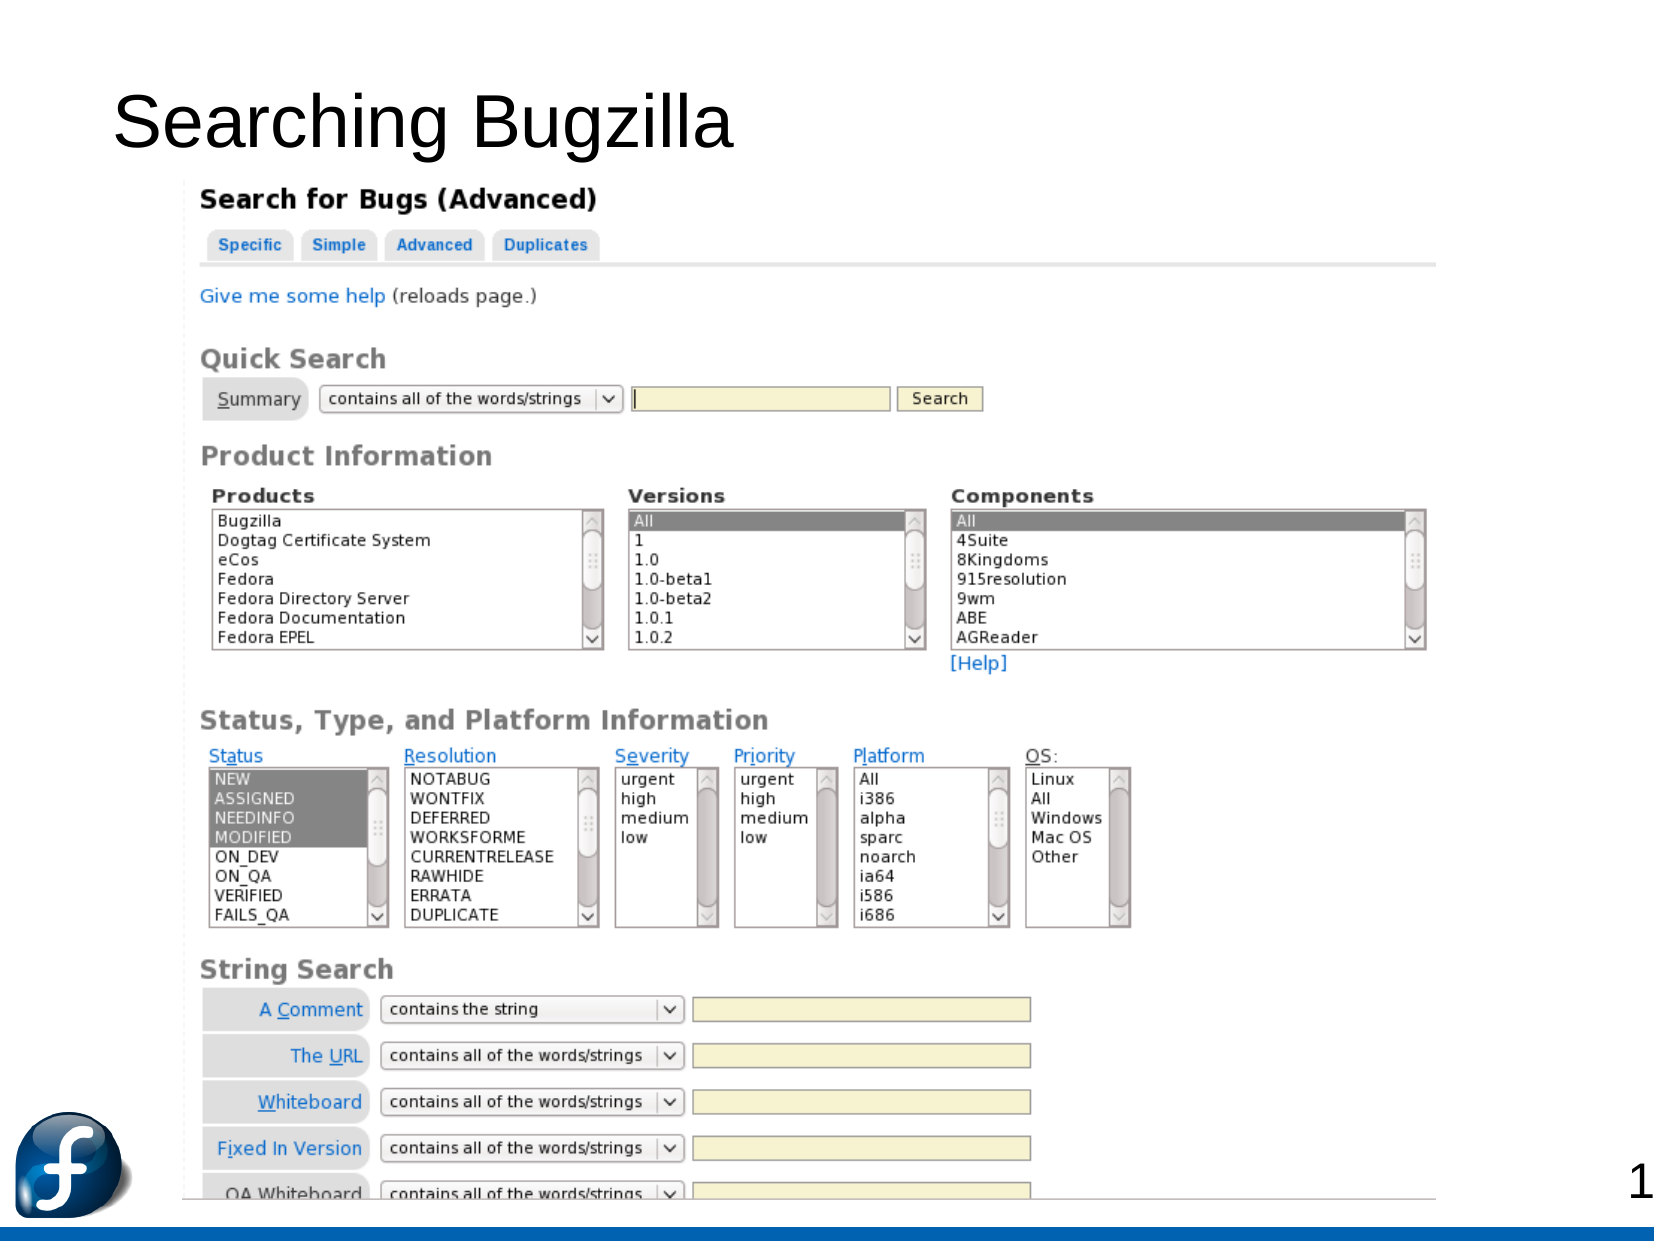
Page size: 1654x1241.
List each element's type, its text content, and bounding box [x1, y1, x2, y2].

title Searching Bugzilla [112, 17, 1525, 226]
picture [11, 1105, 133, 1227]
picture [182, 179, 1436, 1201]
text_box 21 [1454, 1153, 1653, 1216]
